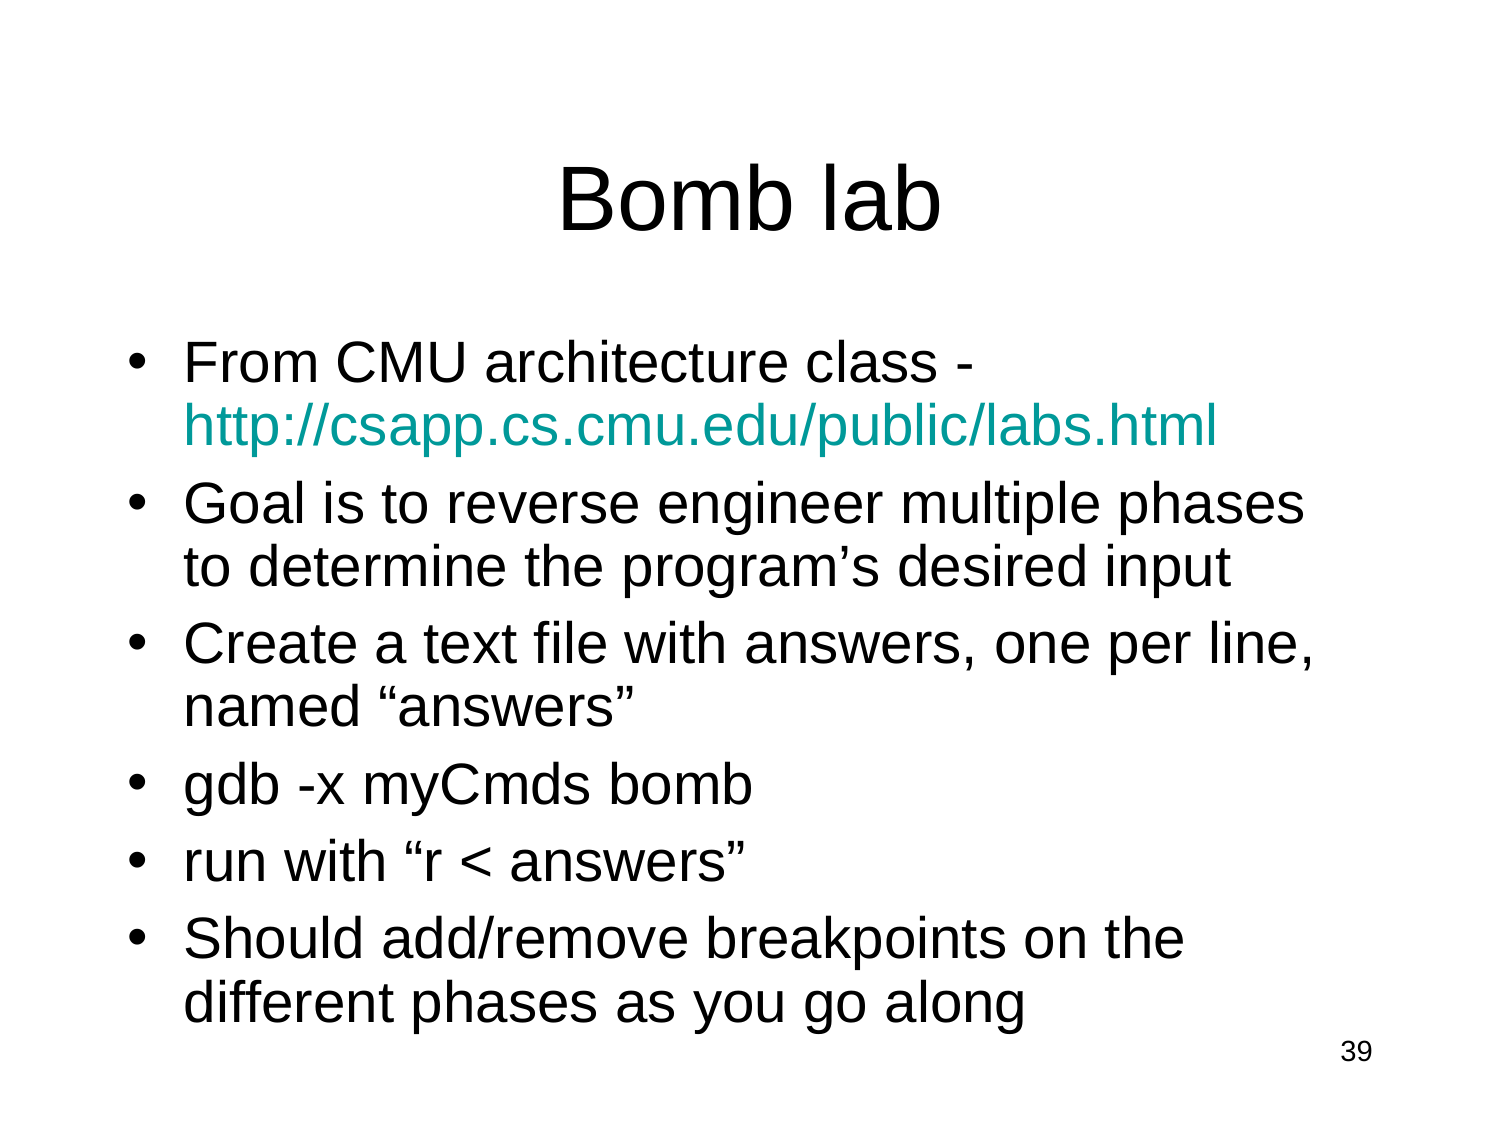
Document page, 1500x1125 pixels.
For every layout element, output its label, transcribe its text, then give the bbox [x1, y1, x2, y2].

title Bomb lab [112, 99, 1388, 288]
list From CMU architecture class - http://csapp.cs.cmu.edu/public/labs.html Goal is to reverse engineer multiple phases to determine the program’s desired input Create a text file with answers, one per line, named “answers” gdb -x myCmds bomb run with “r < answers” Should add/remove breakpoints on the different phases as you go along [112, 324, 1388, 1043]
text_box <number> [1074, 1043, 1388, 1101]
